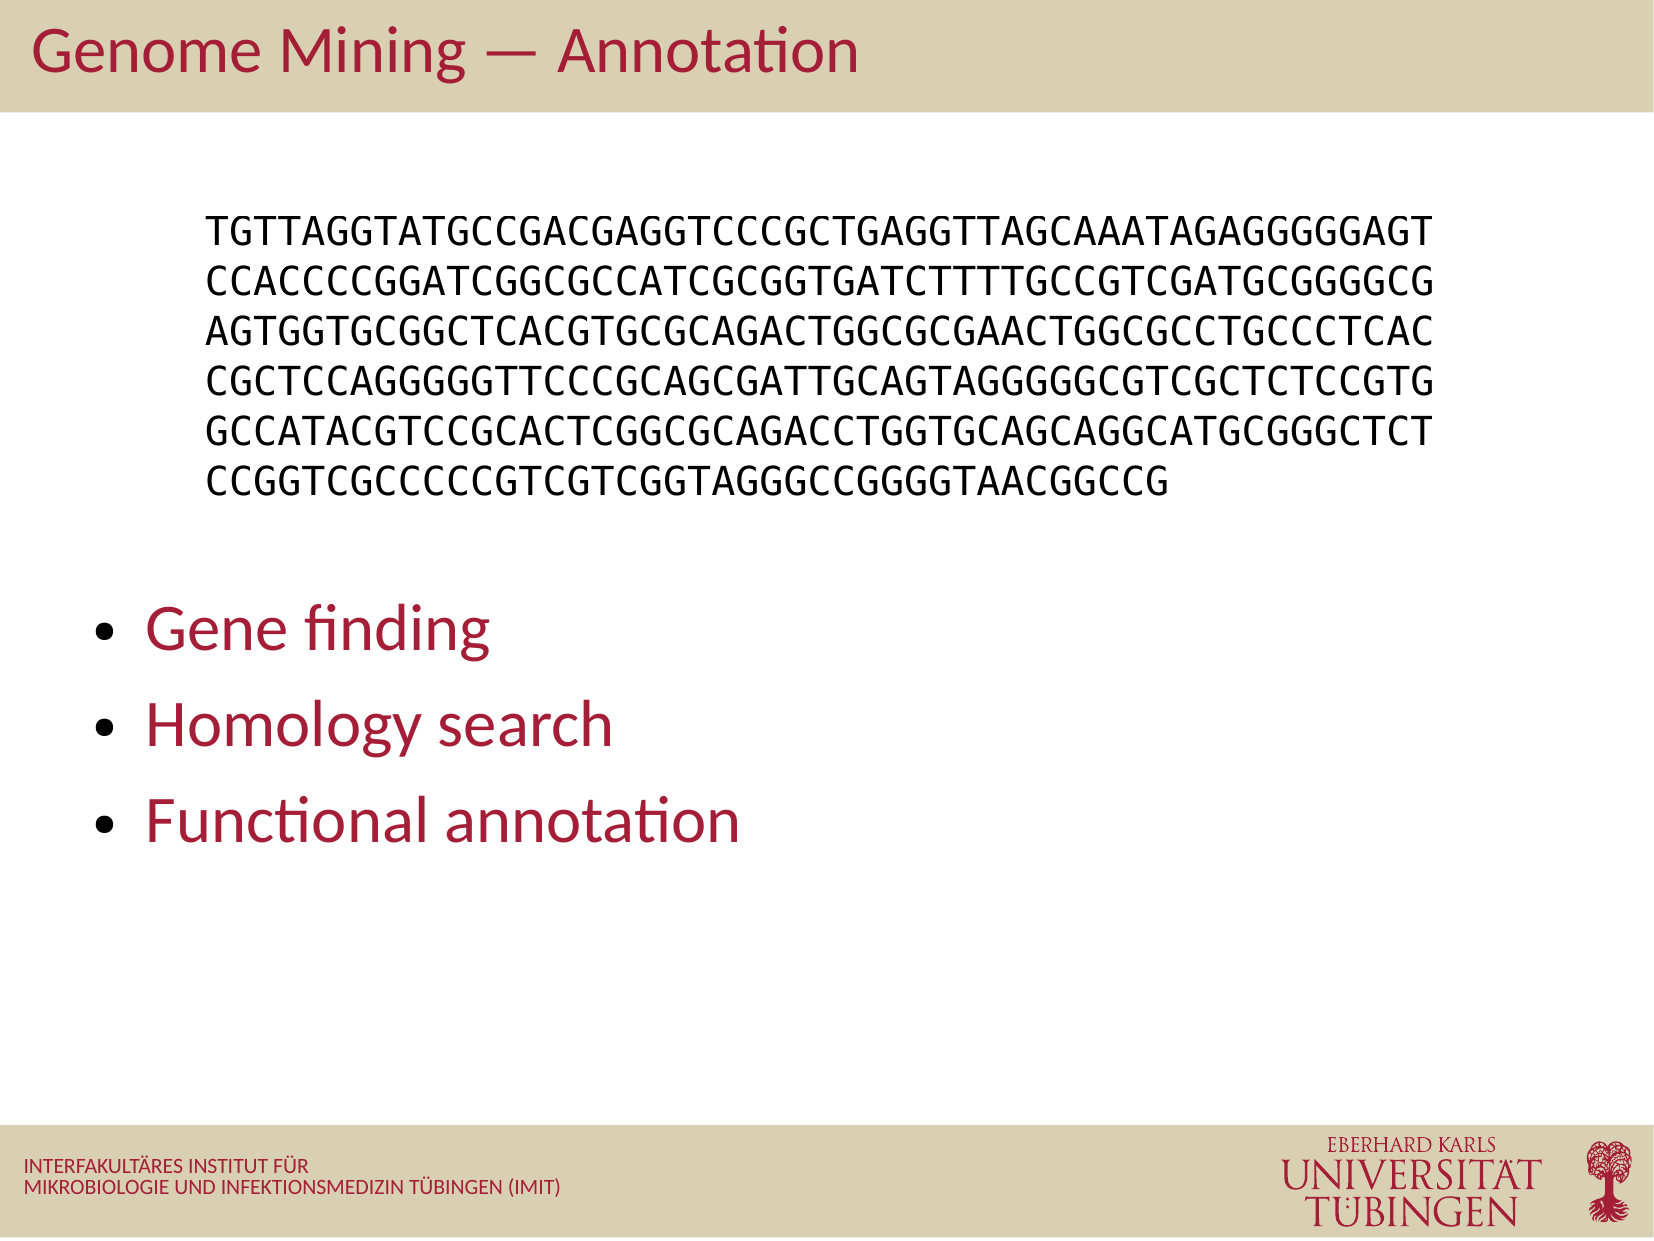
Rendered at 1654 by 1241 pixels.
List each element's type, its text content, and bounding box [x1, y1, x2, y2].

picture [205, 216, 1432, 497]
list Gene finding Homology search Functional annotation [75, 600, 1564, 938]
title Genome Mining — Annotation [31, 0, 1374, 113]
